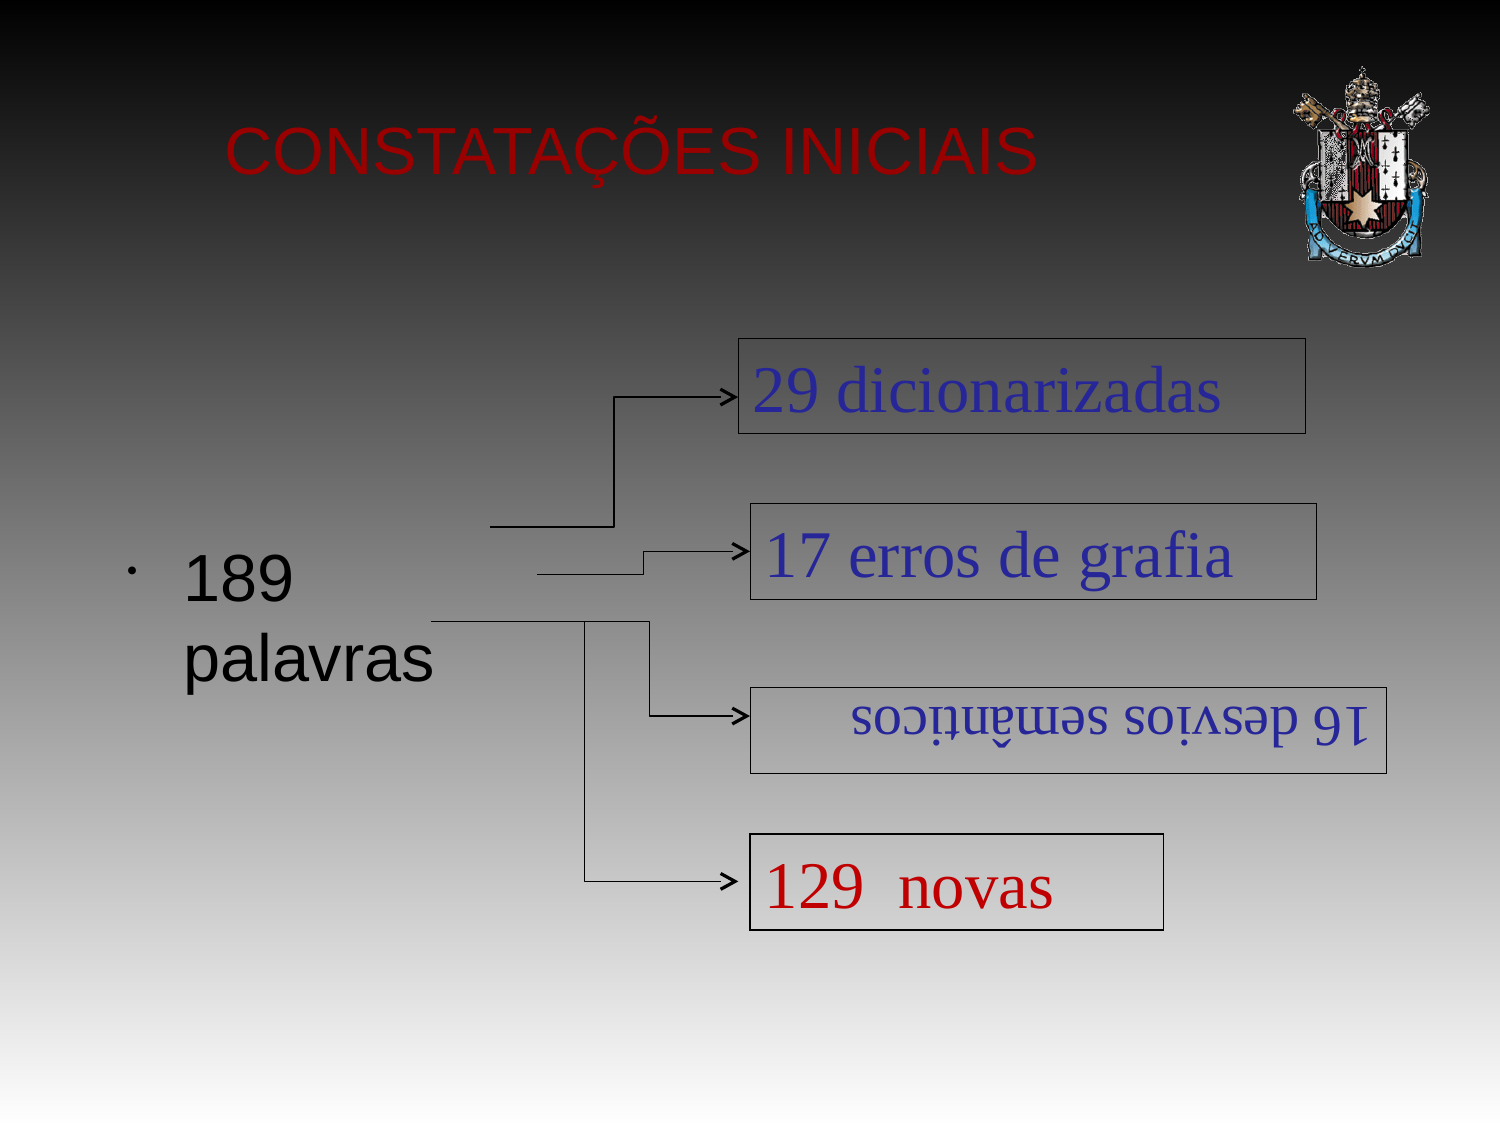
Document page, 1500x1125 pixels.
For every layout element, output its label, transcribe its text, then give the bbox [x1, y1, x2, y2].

text_box 29 dicionarizadas [738, 338, 1306, 434]
text_box 16 desvios semânticos [750, 687, 1387, 774]
list 189 palavras [112, 527, 538, 634]
text_box 17 erros de grafia [750, 503, 1317, 600]
title CONSTATAÇÕES INICIAIS [112, 54, 1152, 243]
chart [1293, 66, 1430, 268]
text_box 129 novas [750, 834, 1164, 931]
